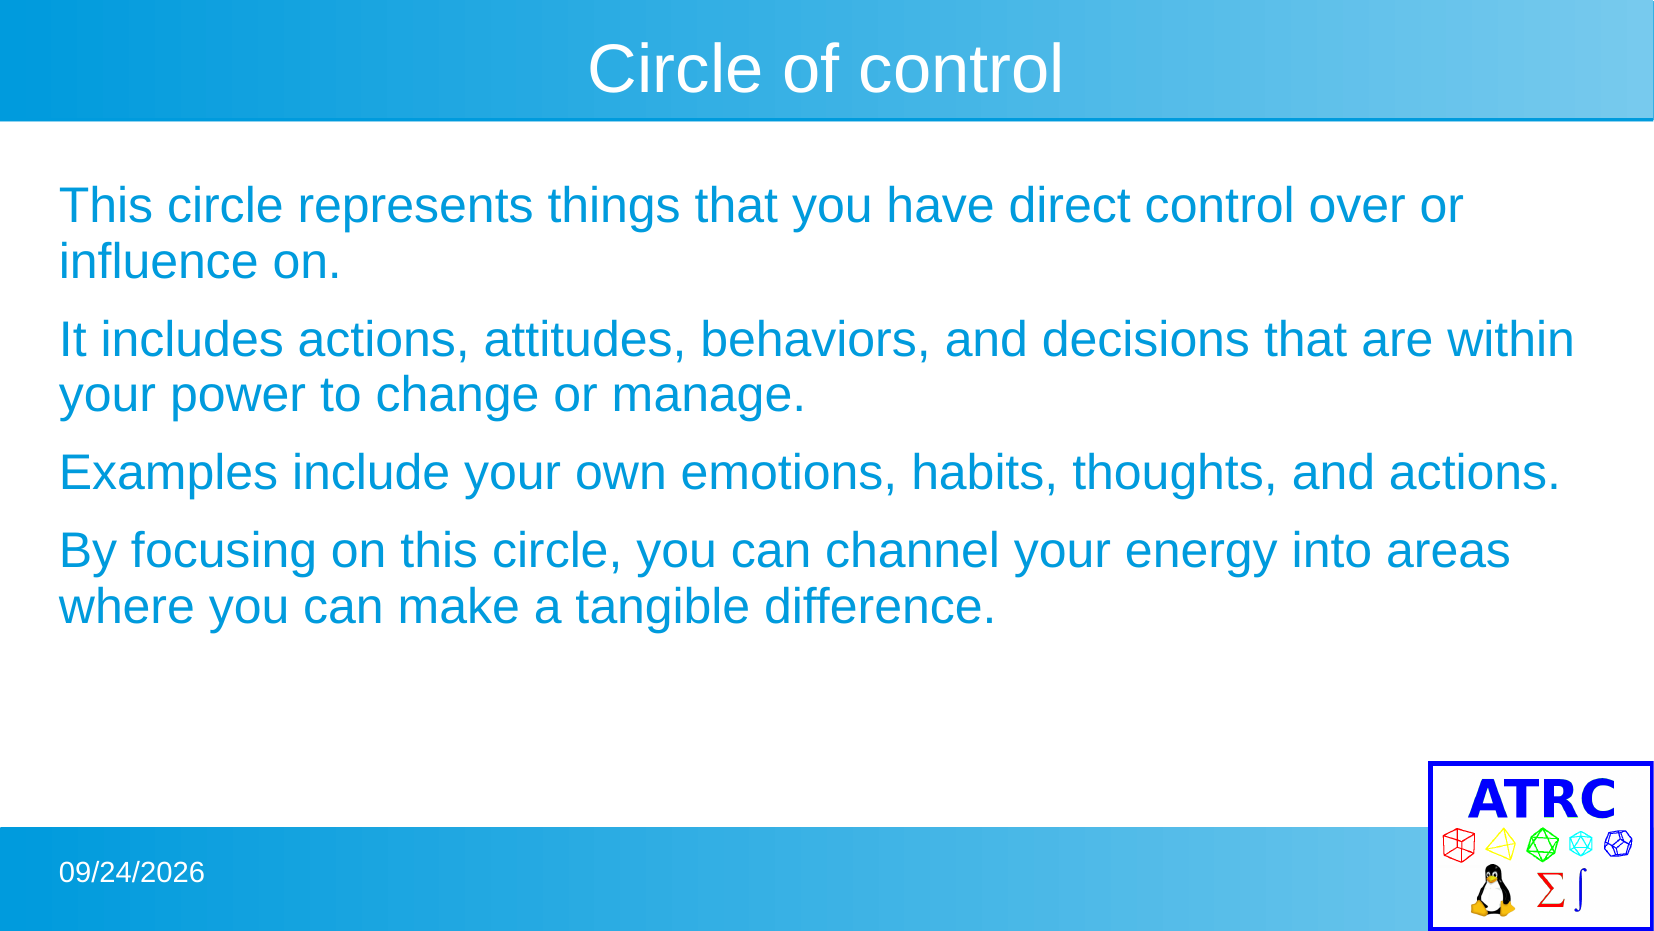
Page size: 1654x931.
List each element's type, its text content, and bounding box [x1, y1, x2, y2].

list This circle represents things that you have direct control over or influence on. It includes actions, attitudes, behaviors, and decisions that are within your power to change or manage. Examples include your own emotions, habits, thoughts, and actions. By focusing on this circle, you can channel your energy into areas where you can make a tangible difference. [59, 177, 1595, 768]
title Circle of control [59, 29, 1595, 108]
picture [1428, 761, 1654, 931]
